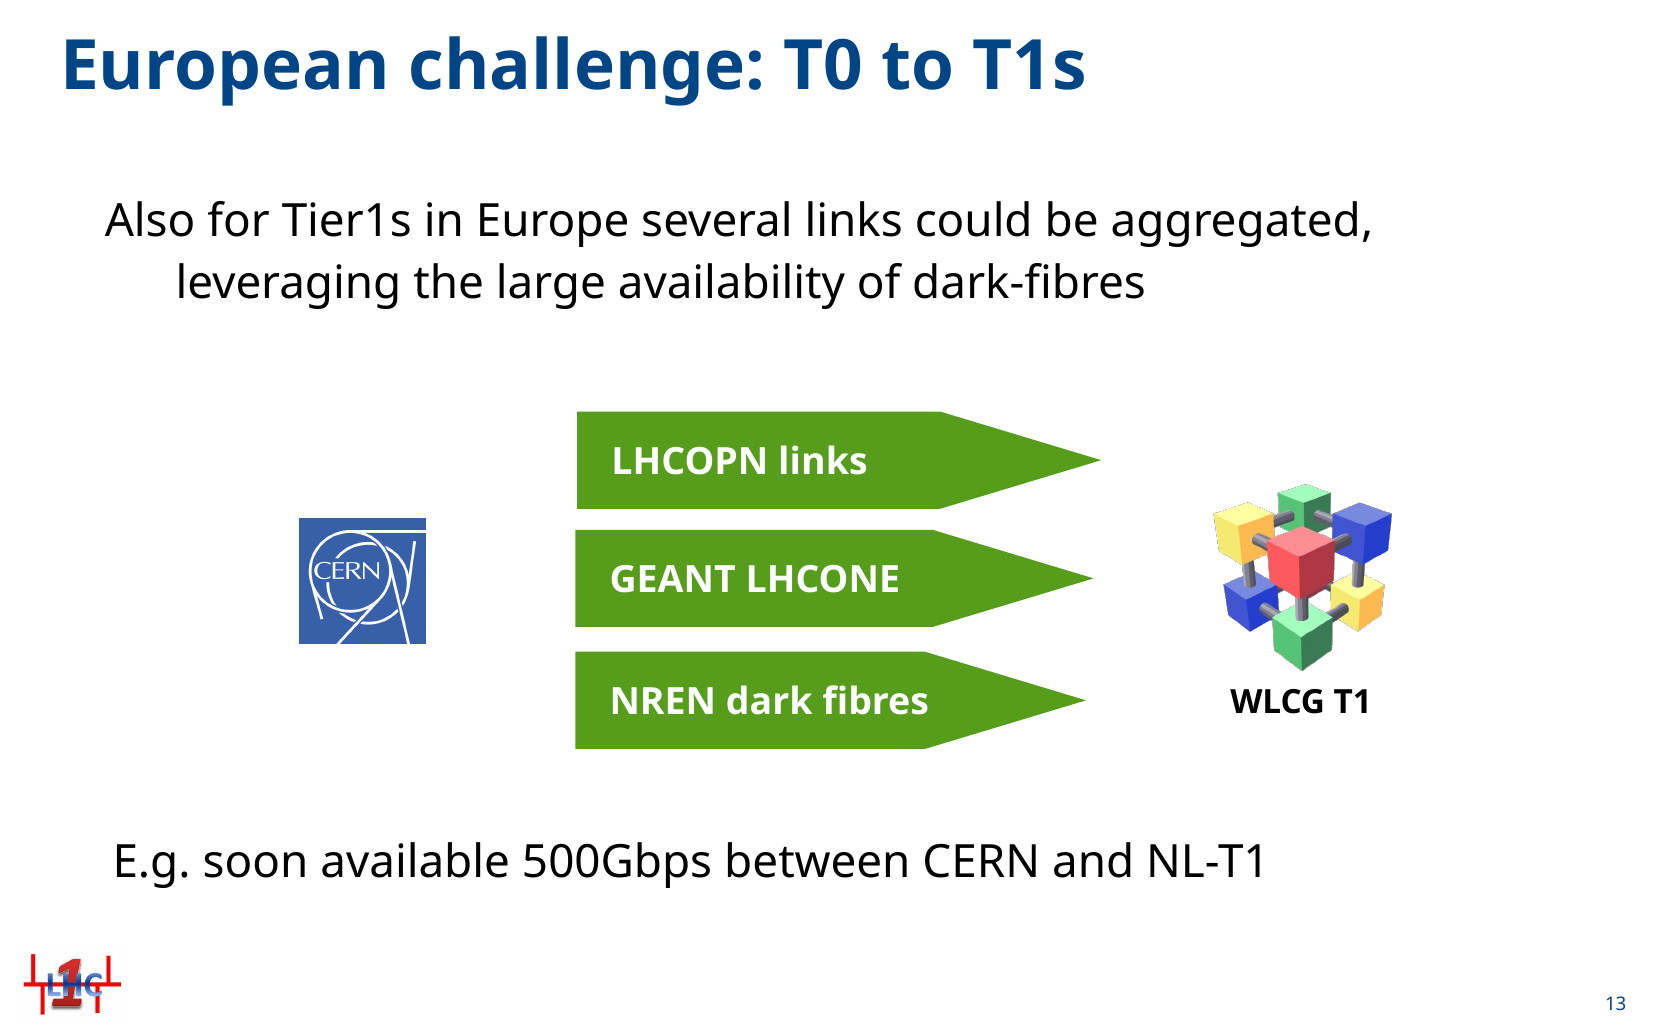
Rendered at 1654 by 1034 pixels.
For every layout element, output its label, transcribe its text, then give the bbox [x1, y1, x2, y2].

picture [299, 518, 426, 645]
title European challenge: T0 to T1s [60, 0, 1528, 138]
text_box GEANT LHCONE [575, 529, 1094, 627]
text_box NREN dark fibres [575, 651, 1086, 749]
text_box WLCG T1 [1215, 670, 1460, 788]
picture [1198, 470, 1413, 685]
text_box E.g. soon available 500Gbps between CERN and NL-T1 [97, 821, 1598, 985]
picture [16, 949, 125, 1032]
text_box Also for Tier1s in Europe several links could be aggregated, leveraging the large availability of dark-fibres [90, 180, 1591, 407]
text_box LHCOPN links [577, 411, 1102, 509]
